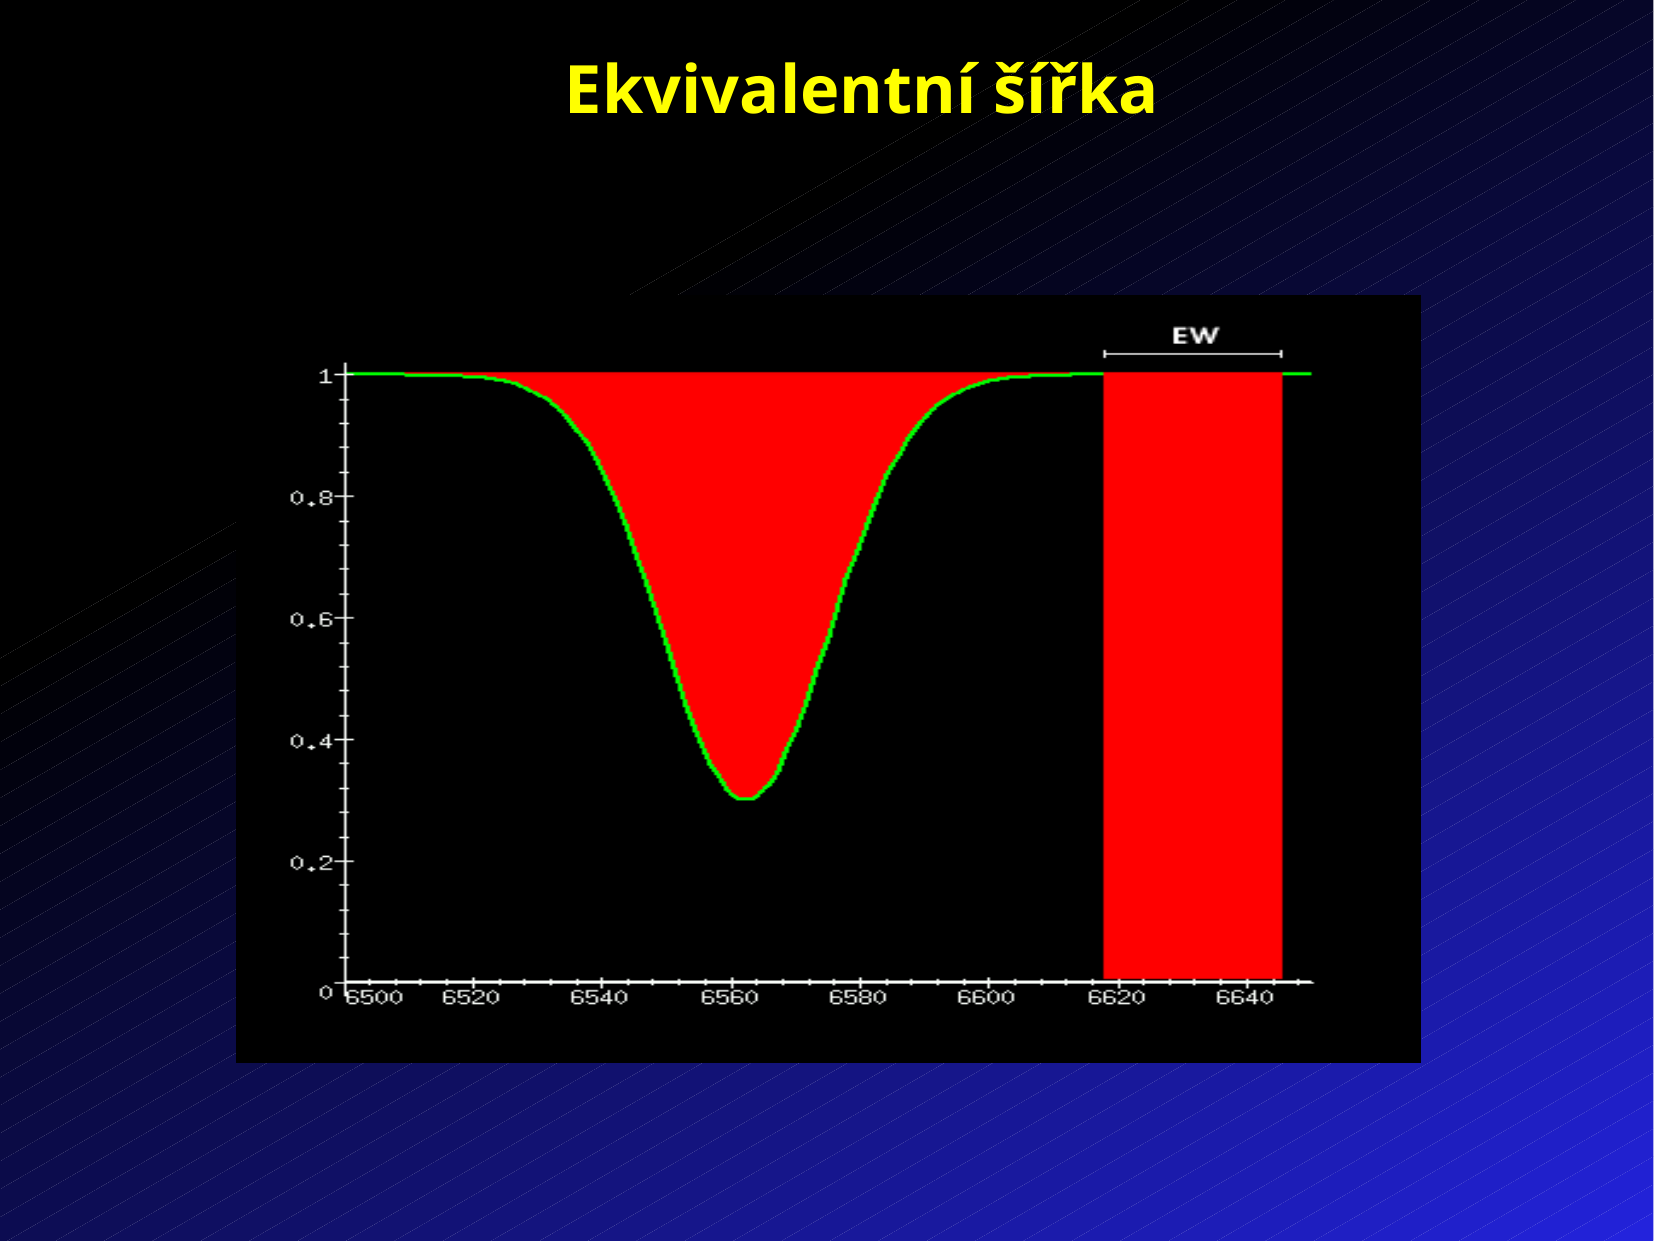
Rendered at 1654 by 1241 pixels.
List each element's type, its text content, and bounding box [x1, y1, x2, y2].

picture [236, 295, 1421, 1063]
title Ekvivalentní šířka [118, 27, 1607, 148]
